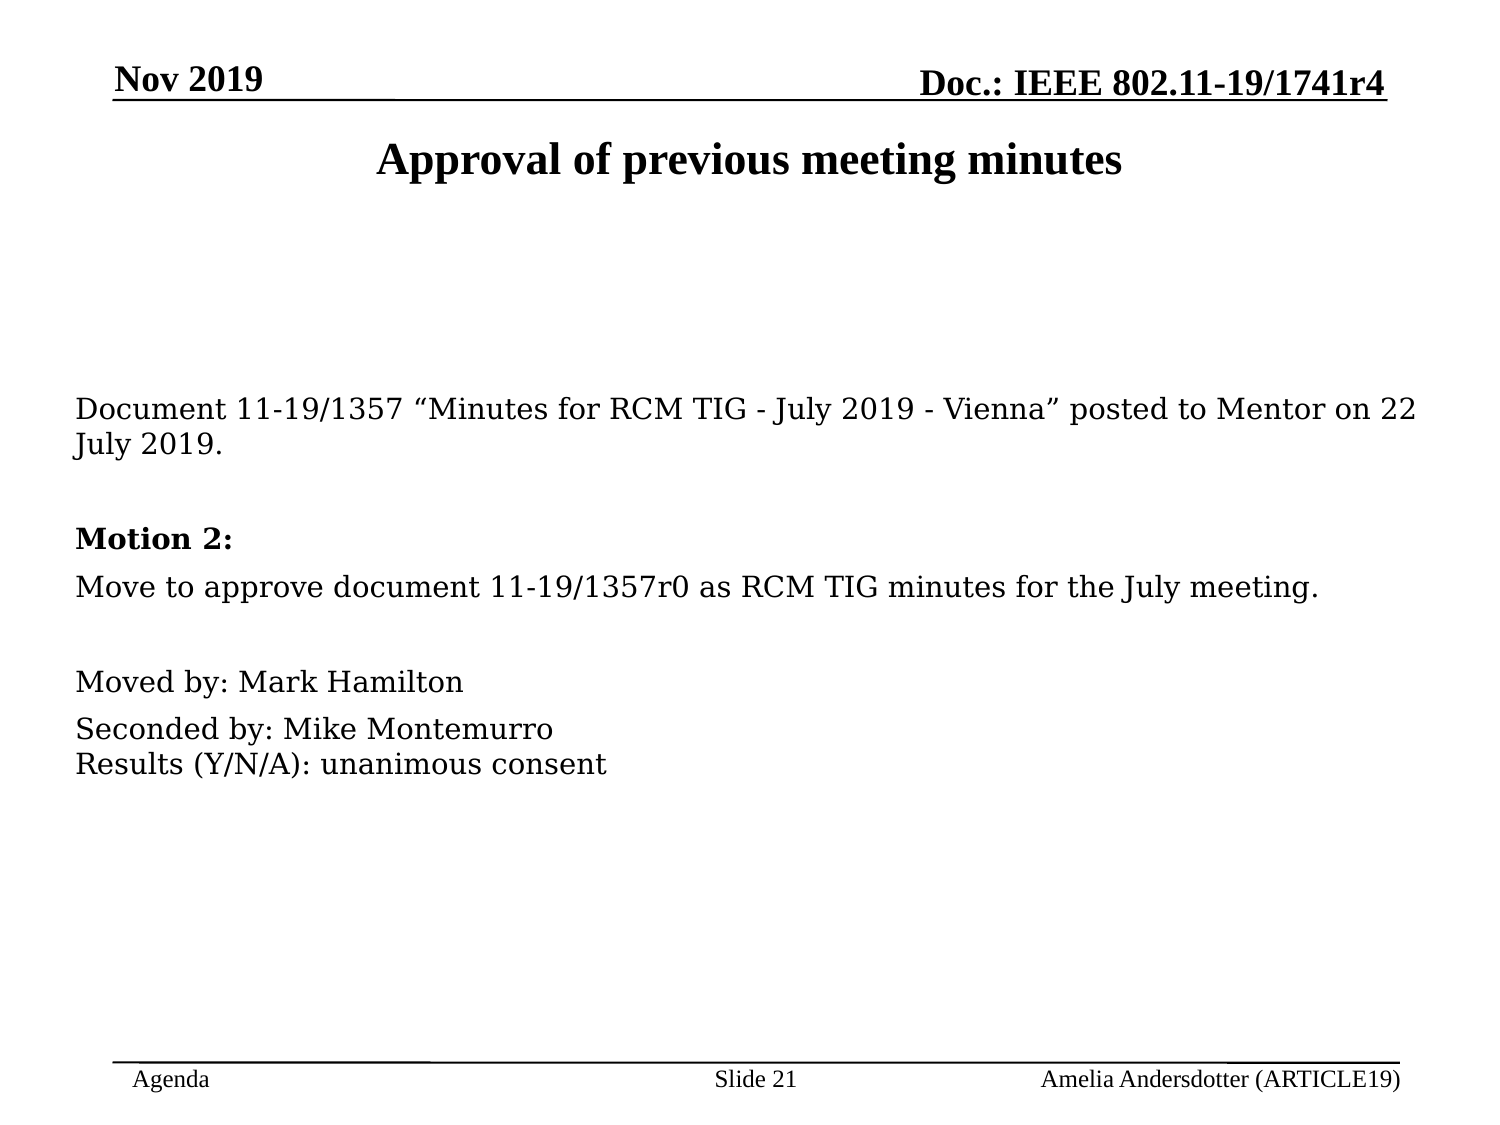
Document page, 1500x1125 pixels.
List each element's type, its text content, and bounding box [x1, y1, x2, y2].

text_box Slide <number> [712, 1062, 799, 1122]
text_box Document 11-19/1357 “Minutes for RCM TIG - July 2019 - Vienna” posted to Mentor on 22 July 2019. Motion 2: Move to approve document 11-19/1357r0 as RCM TIG minutes for the July meeting. Moved by: Mark Hamilton Seconded by: Mike Montemurro Results (Y/N/A): unanimous consent [75, 390, 1425, 781]
text_box Amelia Andersdotter (ARTICLE19) [878, 1062, 1401, 1092]
text_box Nov 2019 [114, 54, 422, 99]
text_box Approval of previous meeting minutes [112, 112, 1387, 201]
